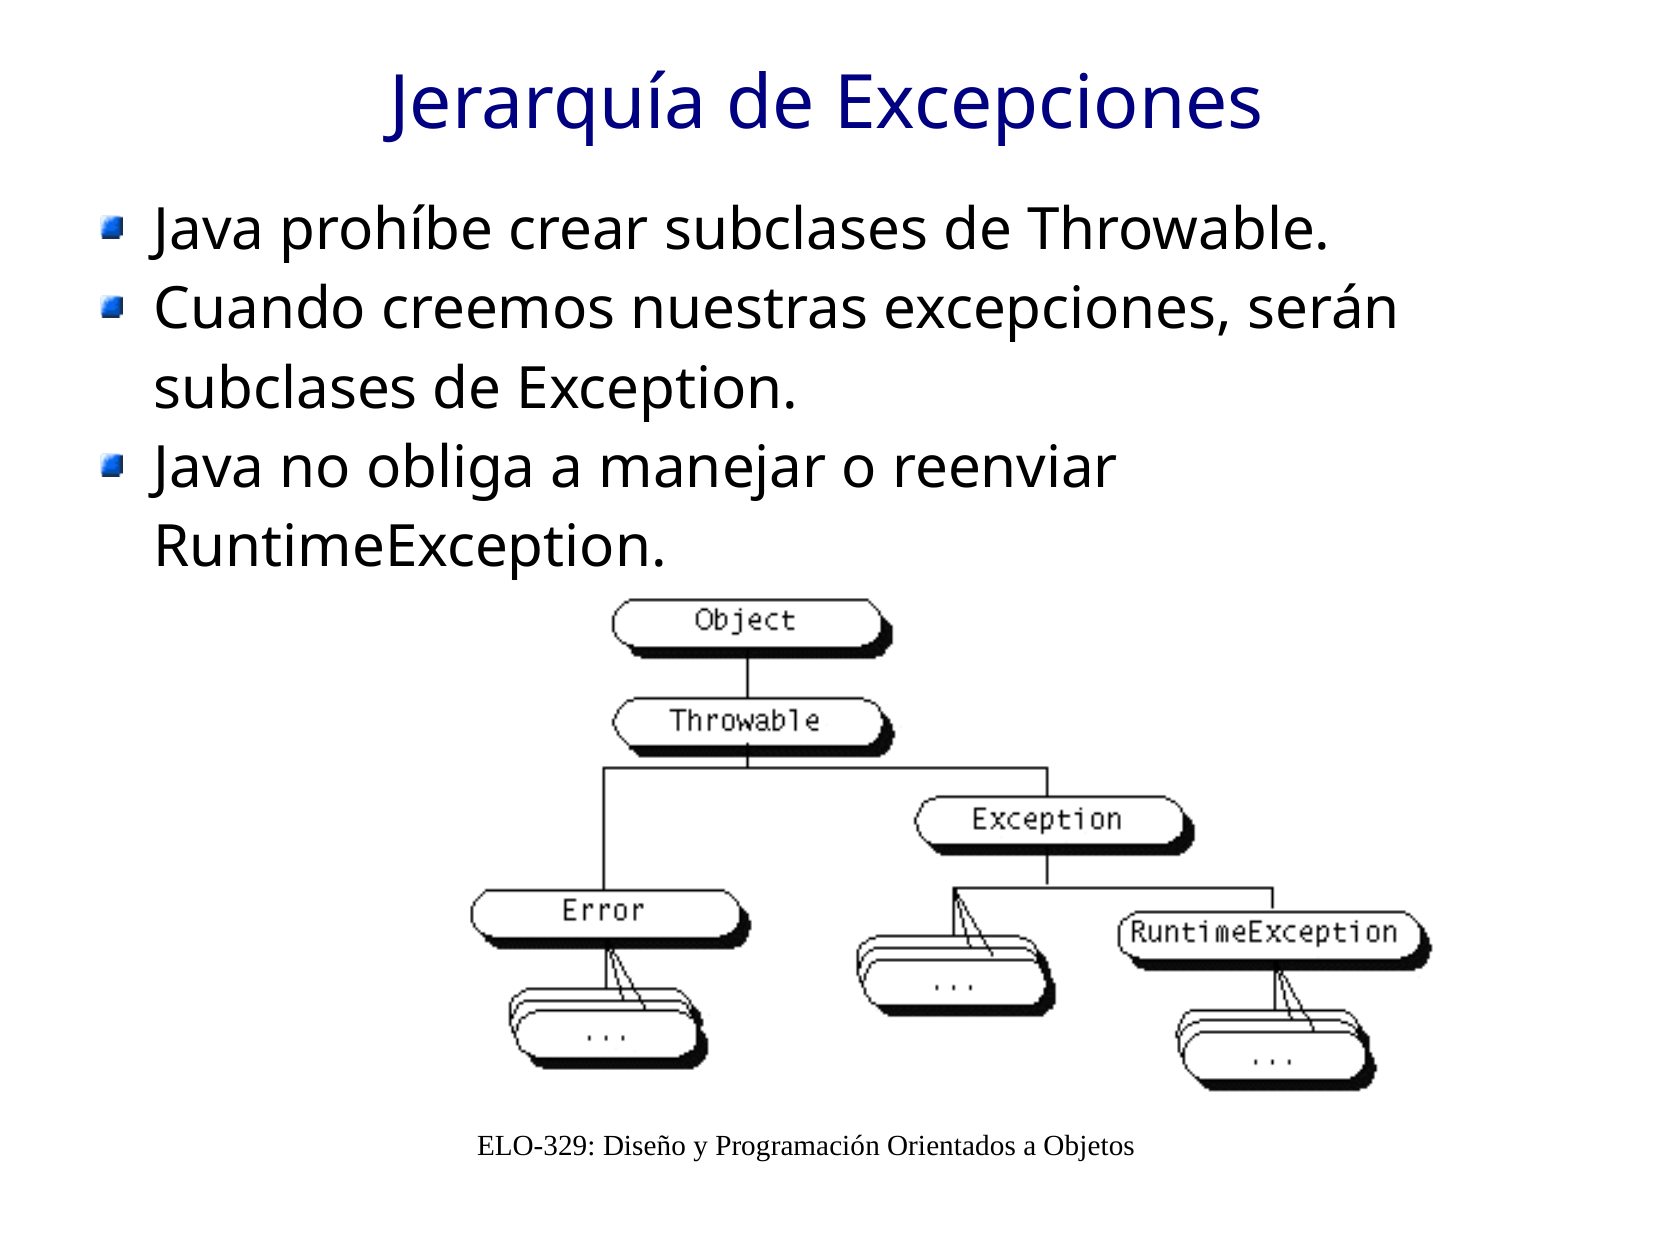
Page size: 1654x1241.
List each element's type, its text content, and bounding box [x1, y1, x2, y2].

title Jerarquía de Excepciones [82, 50, 1571, 149]
list Java prohíbe crear subclases de Throwable. Cuando creemos nuestras excepciones, serán subclases de Exception. Java no obliga a manejar o reenviar RuntimeException. [82, 187, 1571, 1126]
picture [469, 597, 1435, 1094]
